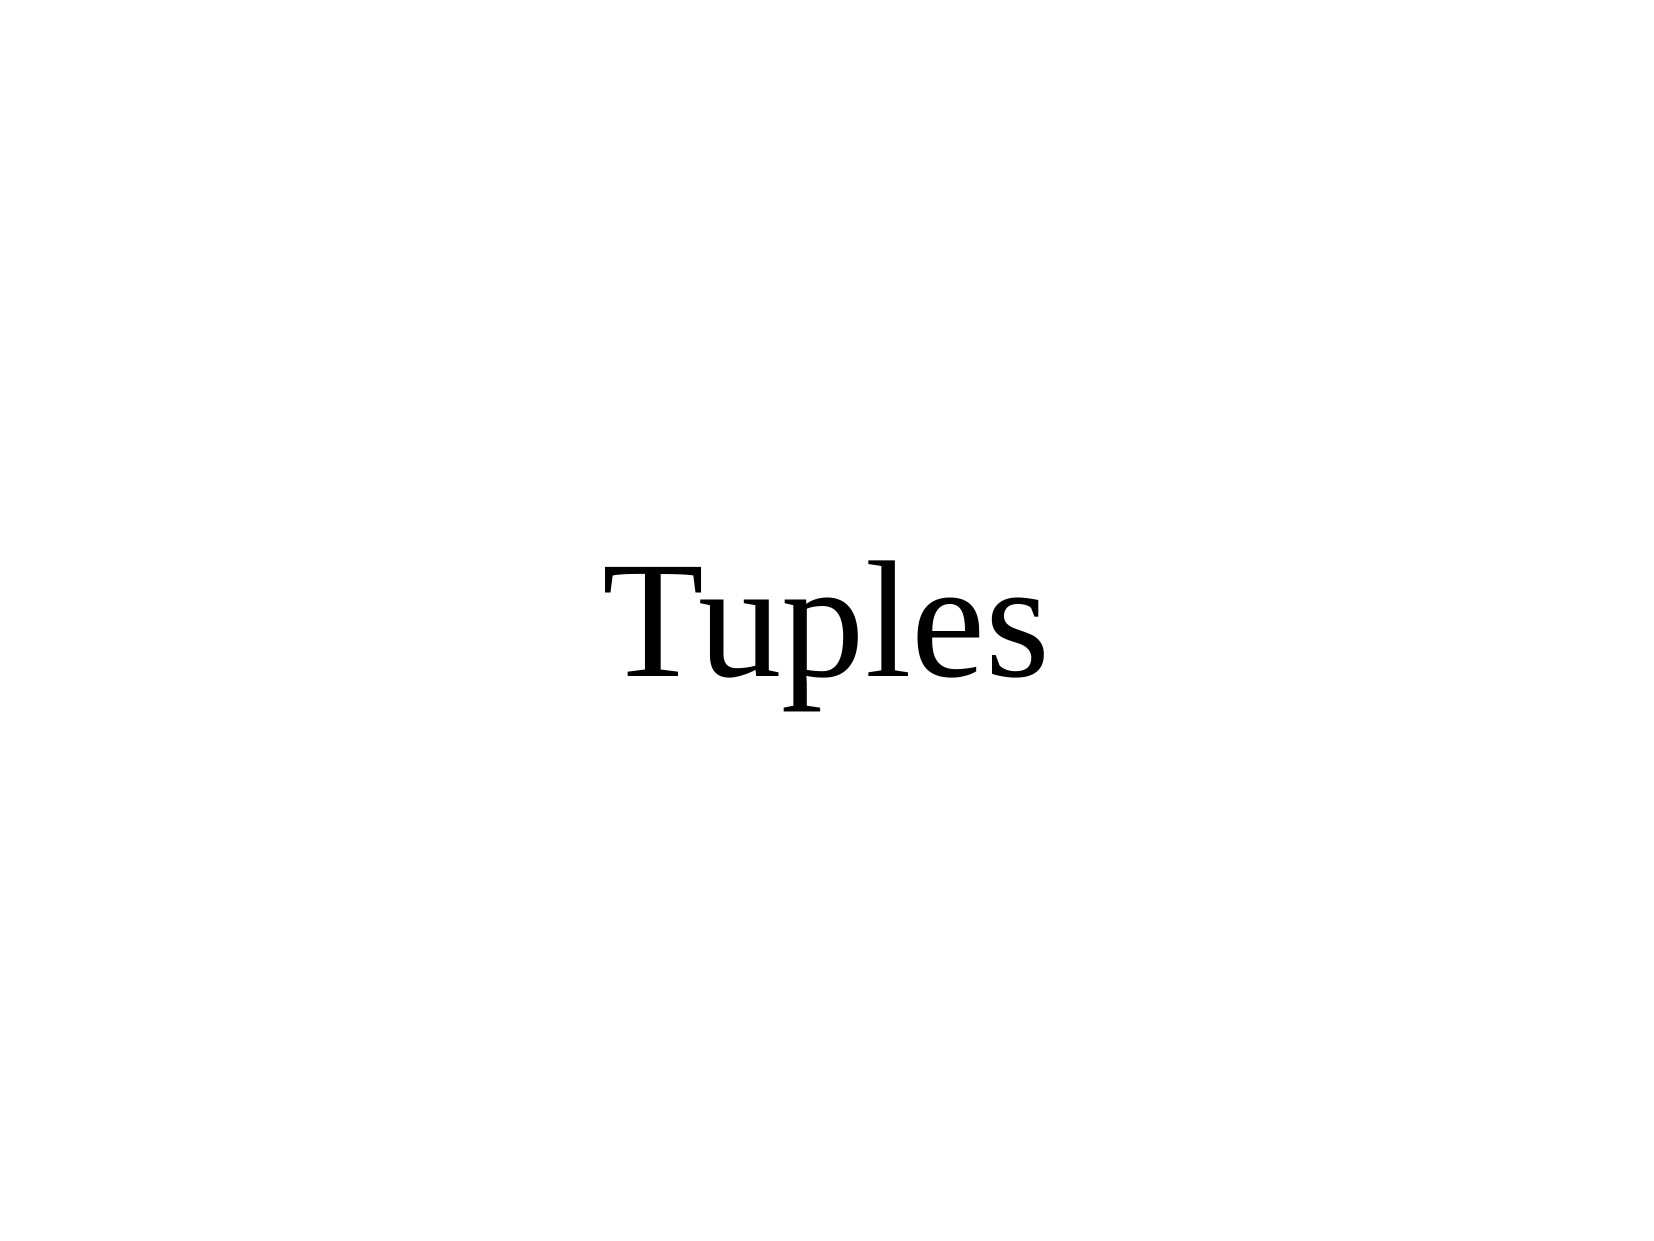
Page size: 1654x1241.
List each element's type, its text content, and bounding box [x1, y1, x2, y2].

title Tuples [0, 516, 1654, 724]
